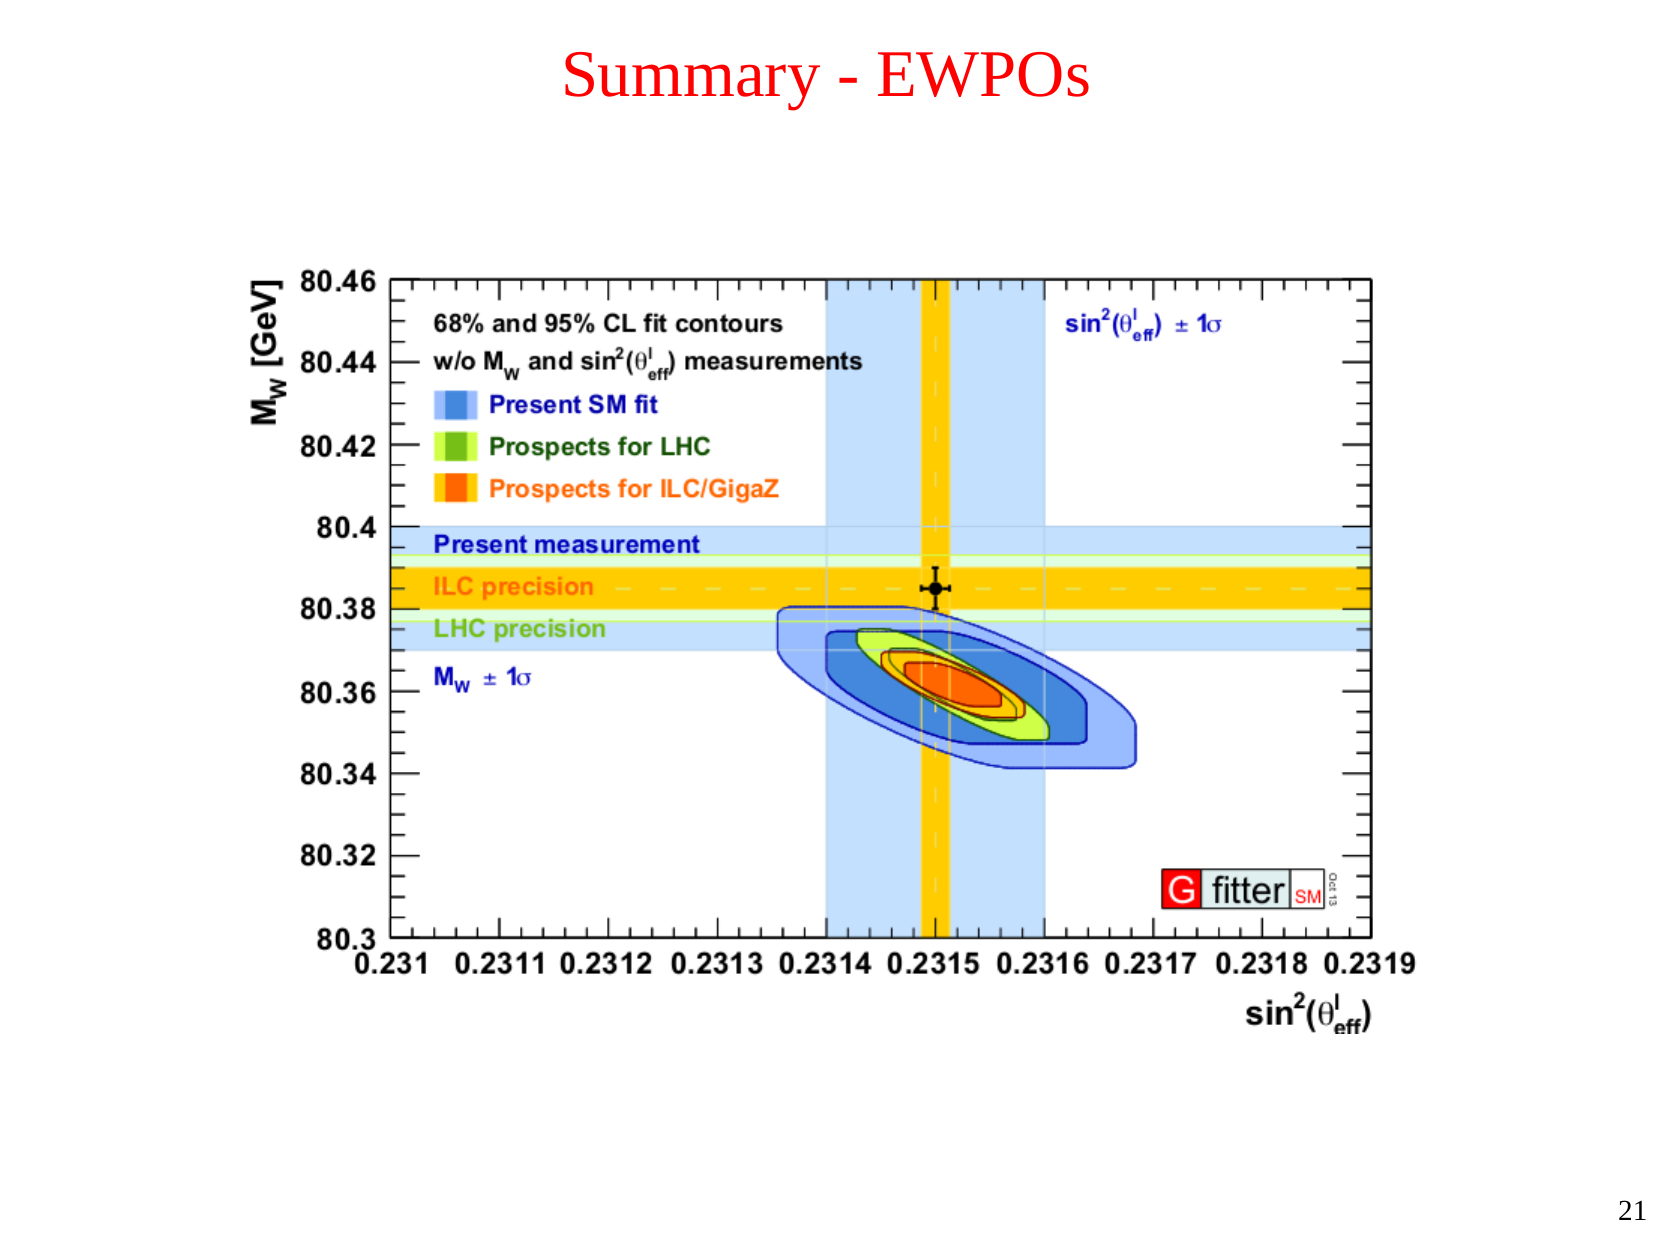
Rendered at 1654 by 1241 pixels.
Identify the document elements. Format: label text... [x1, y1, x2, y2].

picture [249, 233, 1430, 1034]
title Summary - EWPOs [128, 5, 1541, 144]
